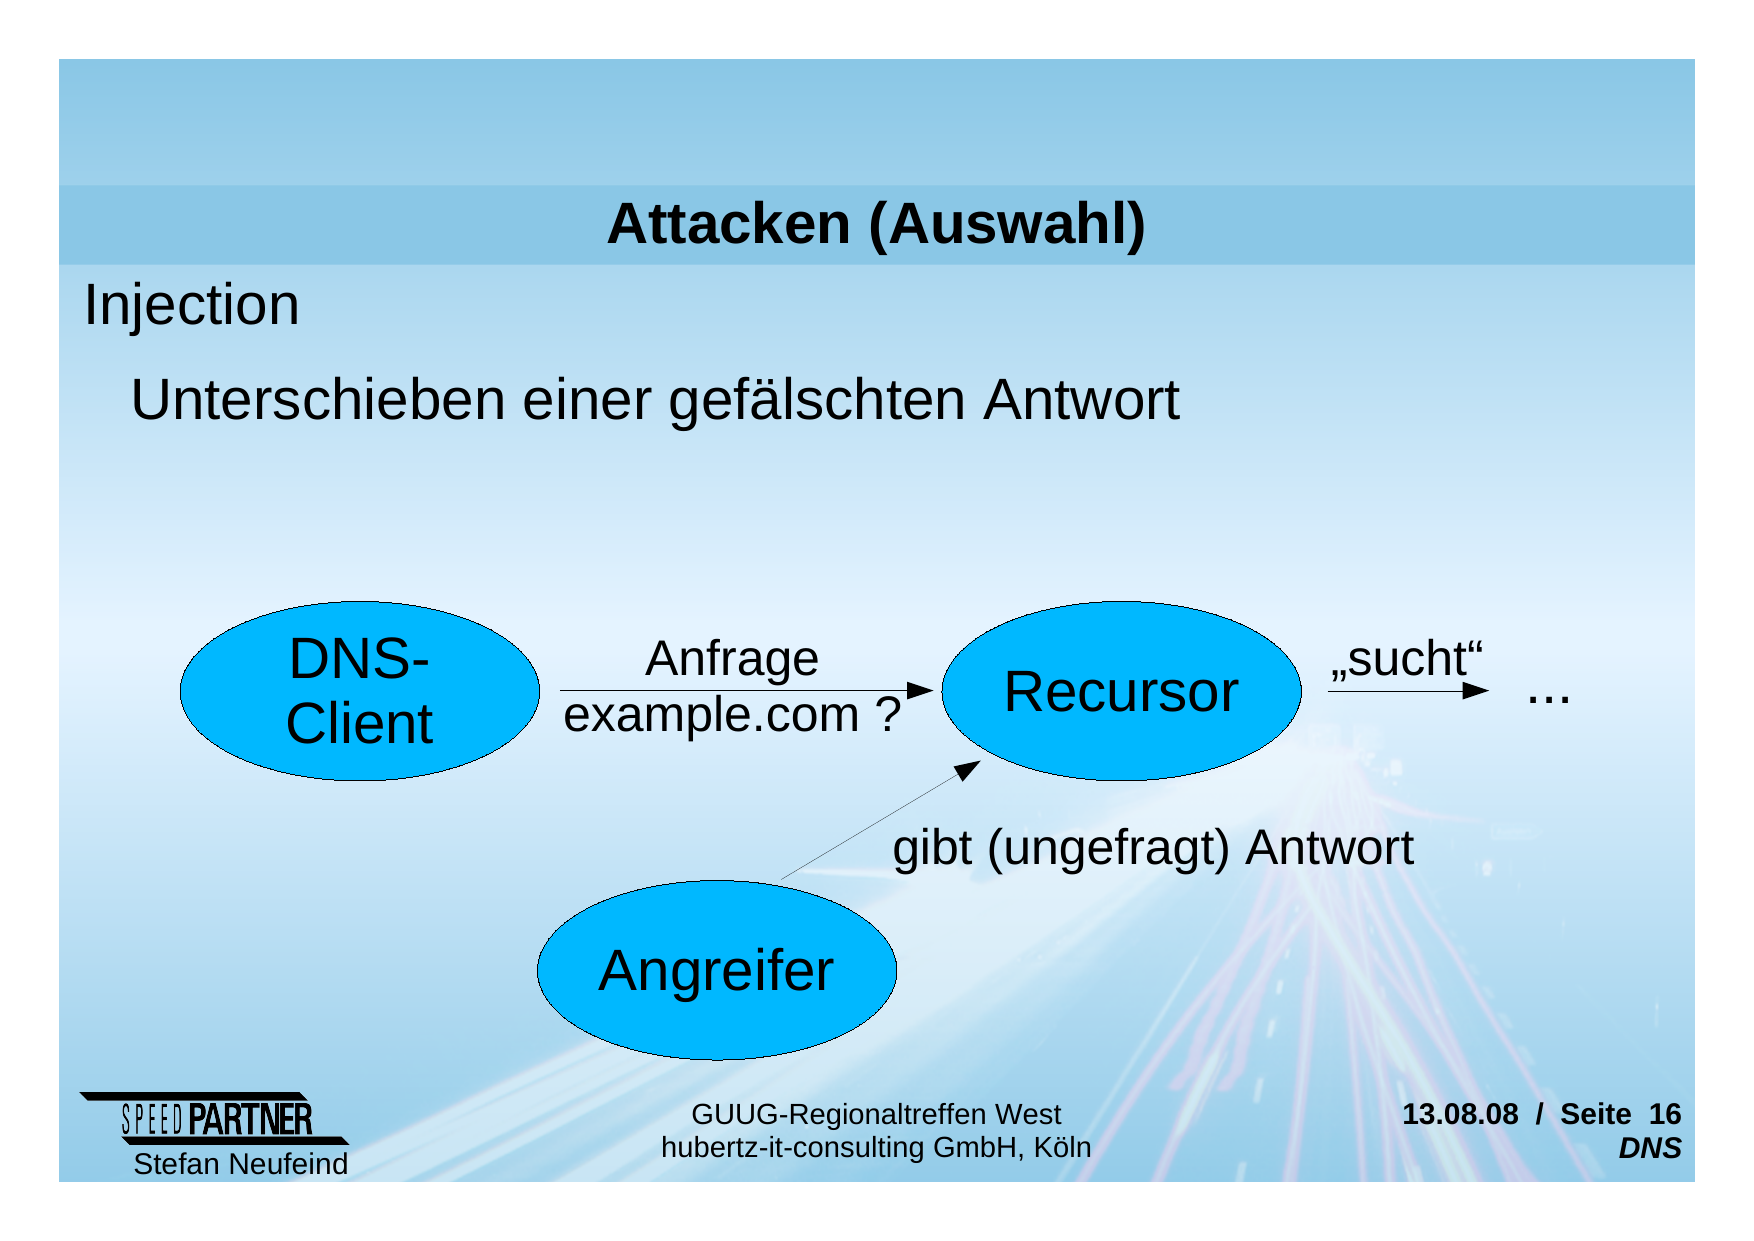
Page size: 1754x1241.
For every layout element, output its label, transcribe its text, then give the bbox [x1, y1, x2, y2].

text_box Anfrage example.com ? [563, 691, 903, 743]
text_box Anfrage example.com ? [563, 630, 903, 690]
text_box Angreifer [537, 880, 897, 1061]
title Attacken (Auswahl) [59, 191, 1695, 257]
list Injection Unterschieben einer gefälschten Antwort [71, 272, 1695, 1055]
picture [59, 265, 1695, 1182]
text_box gibt (ungefragt) Antwort [892, 819, 1415, 876]
text_box DNS- Client [180, 601, 540, 781]
text_box ... [1525, 651, 1574, 717]
picture [59, 59, 1695, 185]
text_box „sucht“ [1330, 630, 1484, 687]
text_box Recursor [941, 601, 1302, 781]
